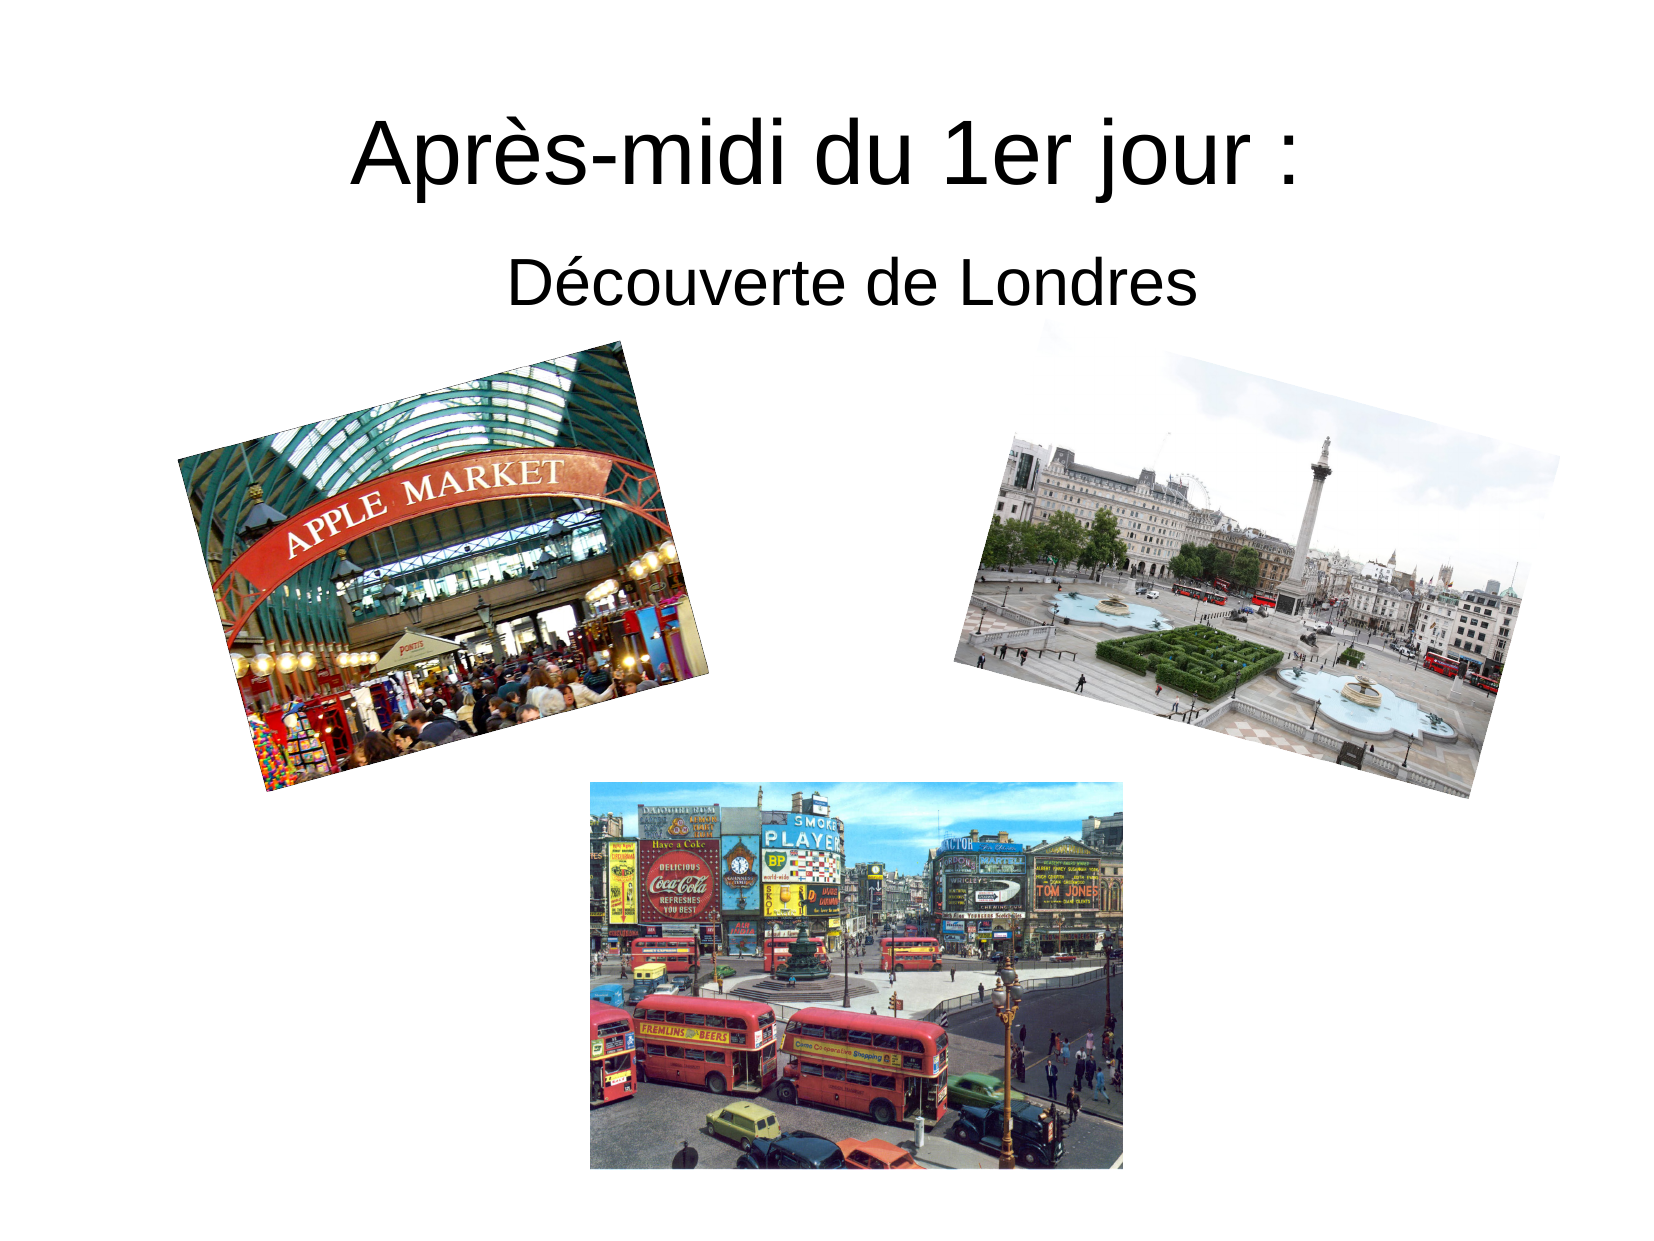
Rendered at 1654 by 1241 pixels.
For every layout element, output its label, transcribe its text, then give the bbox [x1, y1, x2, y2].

picture [177, 340, 709, 792]
picture [953, 318, 1560, 799]
list Découverte de Londres [82, 244, 1571, 1063]
title Après-midi du 1er jour : [82, 49, 1571, 244]
picture [590, 782, 1123, 1170]
